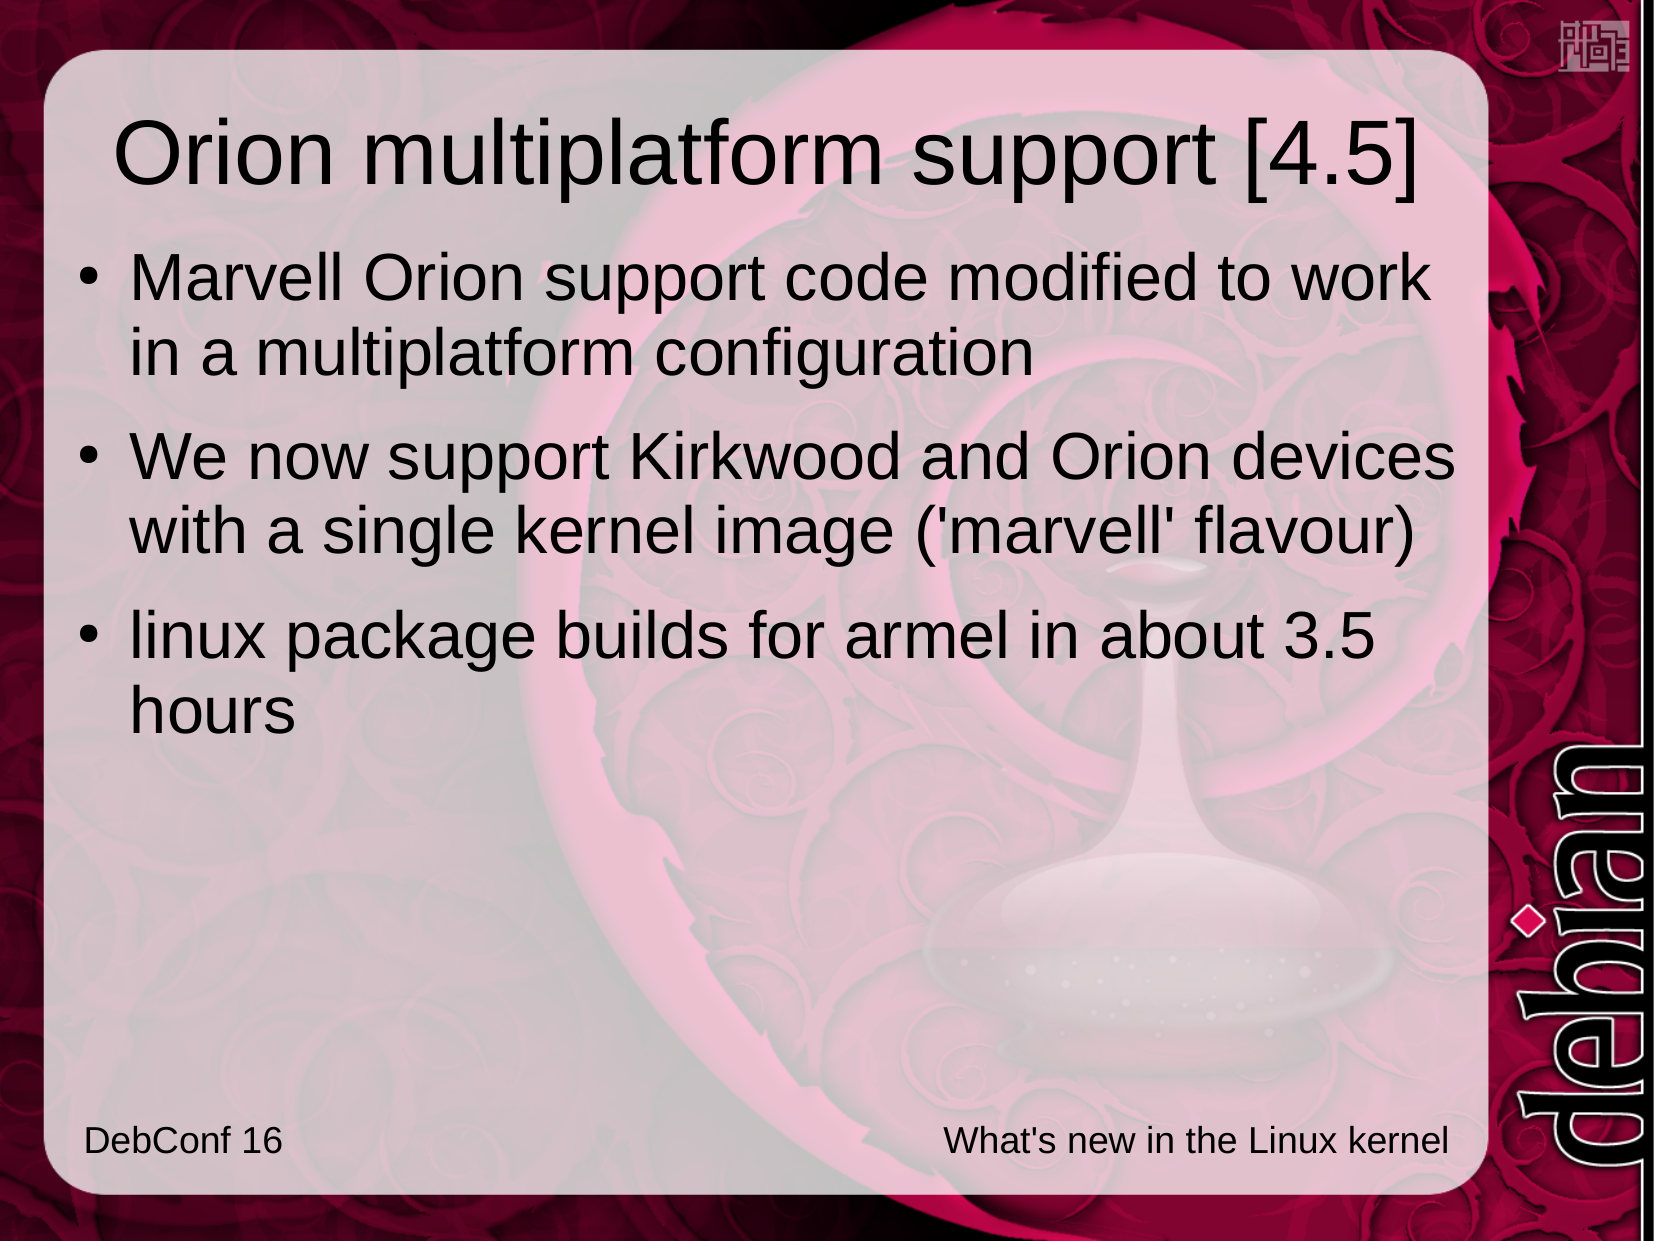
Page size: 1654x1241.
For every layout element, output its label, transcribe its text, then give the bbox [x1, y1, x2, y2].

list Marvell Orion support code modified to work in a multiplatform configuration We now support Kirkwood and Orion devices with a single kernel image ('marvell' flavour) linux package builds for armel in about 3.5 hours [59, 239, 1477, 1109]
picture [0, 0, 1654, 1241]
title Orion multiplatform support [4.5] [59, 49, 1477, 239]
